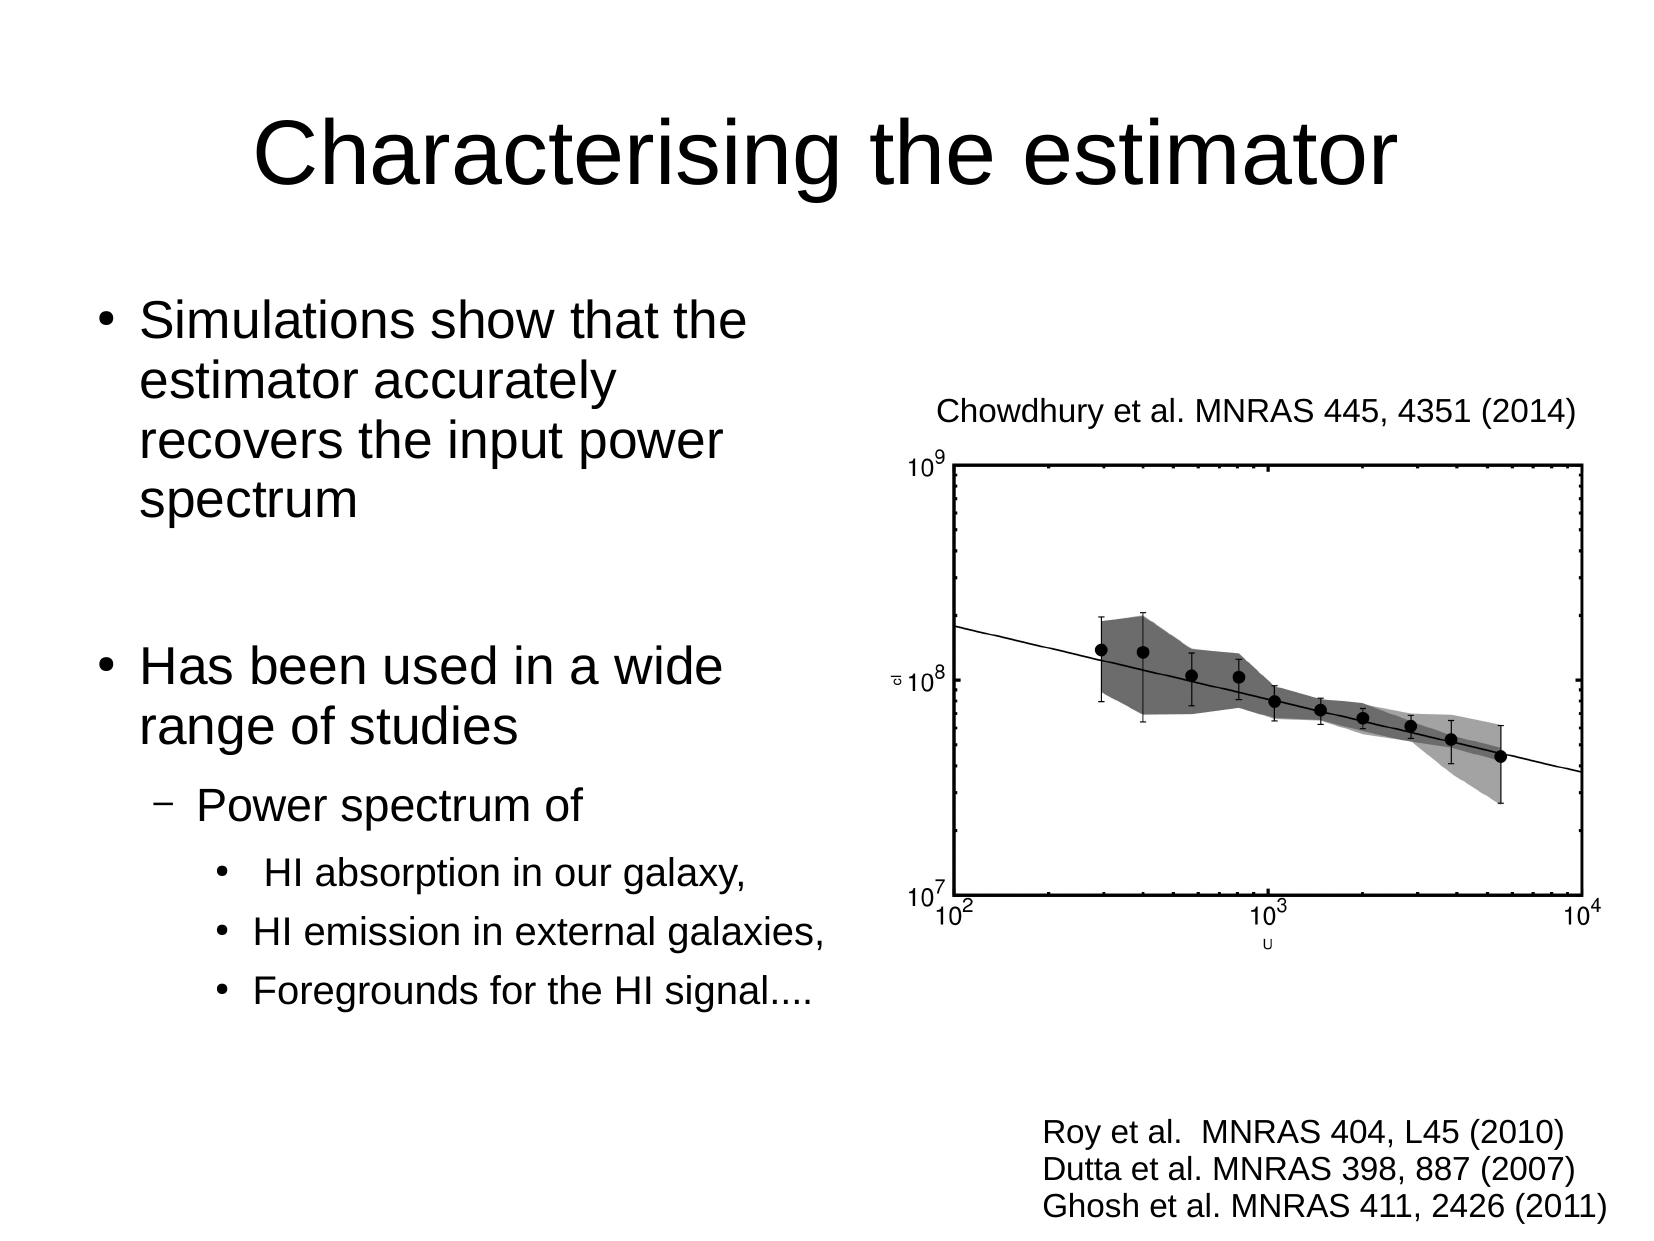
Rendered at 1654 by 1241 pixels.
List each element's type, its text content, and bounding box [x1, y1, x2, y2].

list Simulations show that the estimator accurately recovers the input power spectrum Has been used in a wide range of studies Power spectrum of HI absorption in our galaxy, HI emission in external galaxies, Foregrounds for the HI signal.... [82, 290, 827, 1087]
text_box Roy et al. MNRAS 404, L45 (2010) Dutta et al. MNRAS 398, 887 (2007) Ghosh et al. MNRAS 411, 2426 (2011) [1027, 1098, 1654, 1241]
text_box Chowdhury et al. MNRAS 445, 4351 (2014) [921, 384, 1642, 438]
title Characterising the estimator [82, 49, 1571, 257]
picture [885, 448, 1607, 954]
